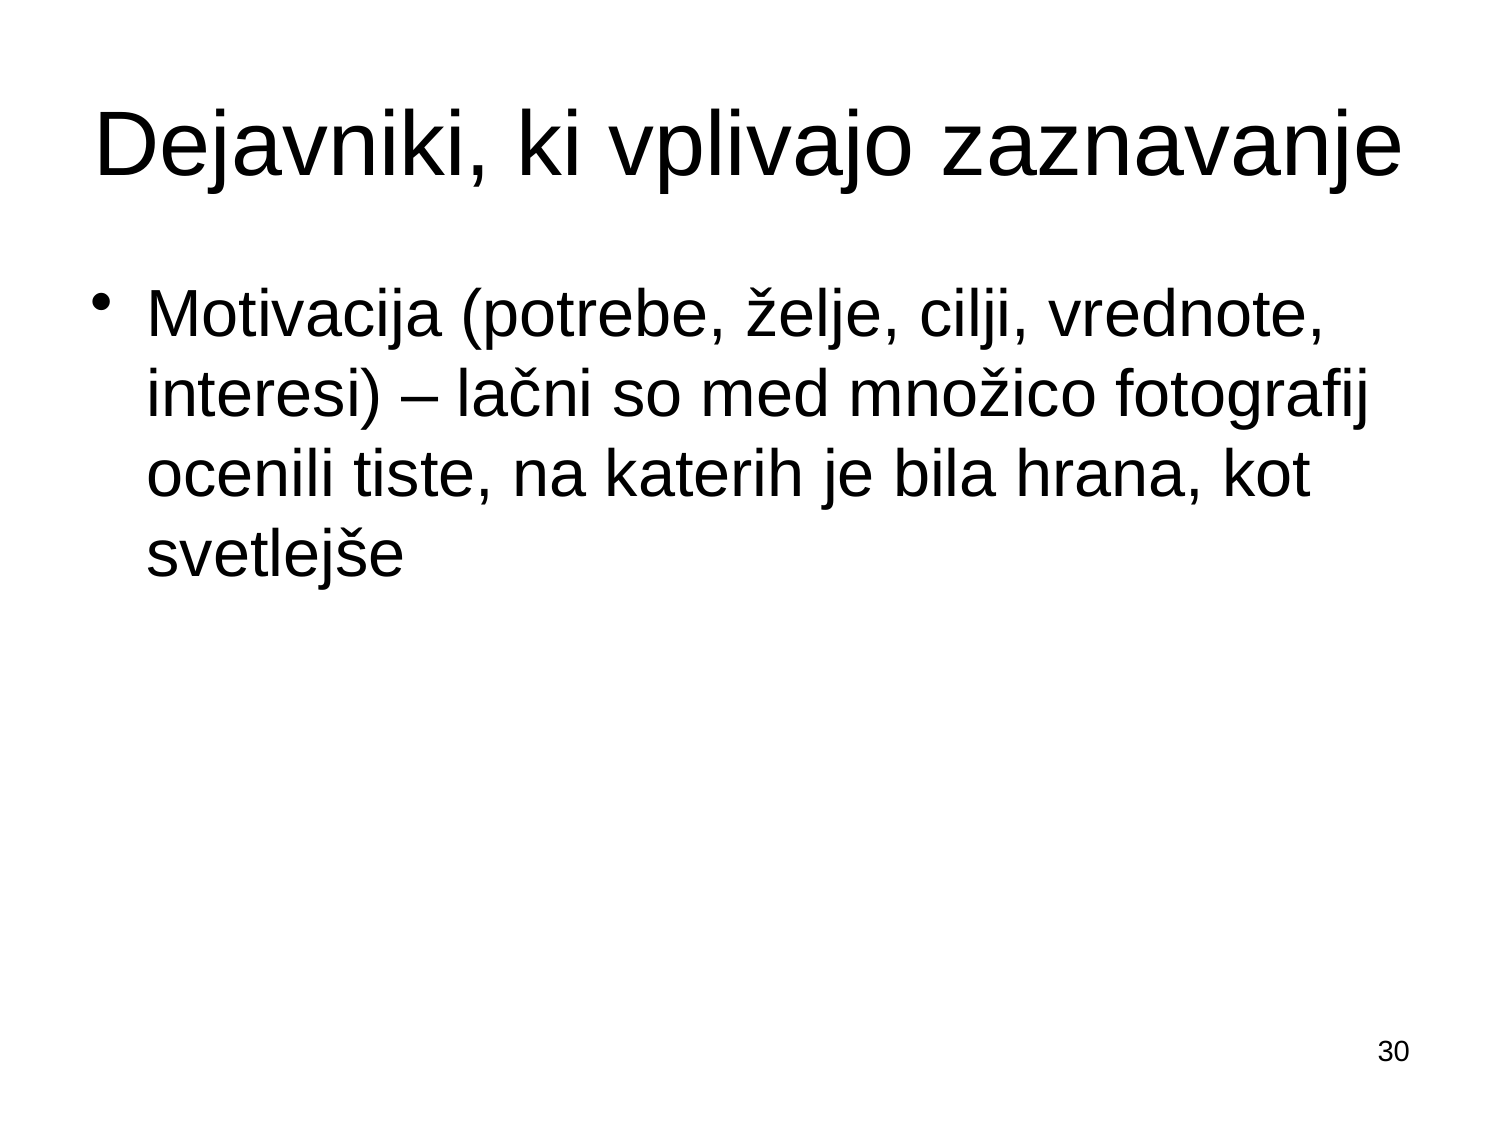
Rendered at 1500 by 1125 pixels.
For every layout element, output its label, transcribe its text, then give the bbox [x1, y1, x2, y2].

title Dejavniki, ki vplivajo zaznavanje [75, 45, 1425, 233]
list Motivacija (potrebe, želje, cilji, vrednote, interesi) – lačni so med množico fotografij ocenili tiste, na katerih je bila hrana, kot svetlejše [75, 262, 1425, 1005]
slide_number <number> [1074, 1024, 1425, 1103]
